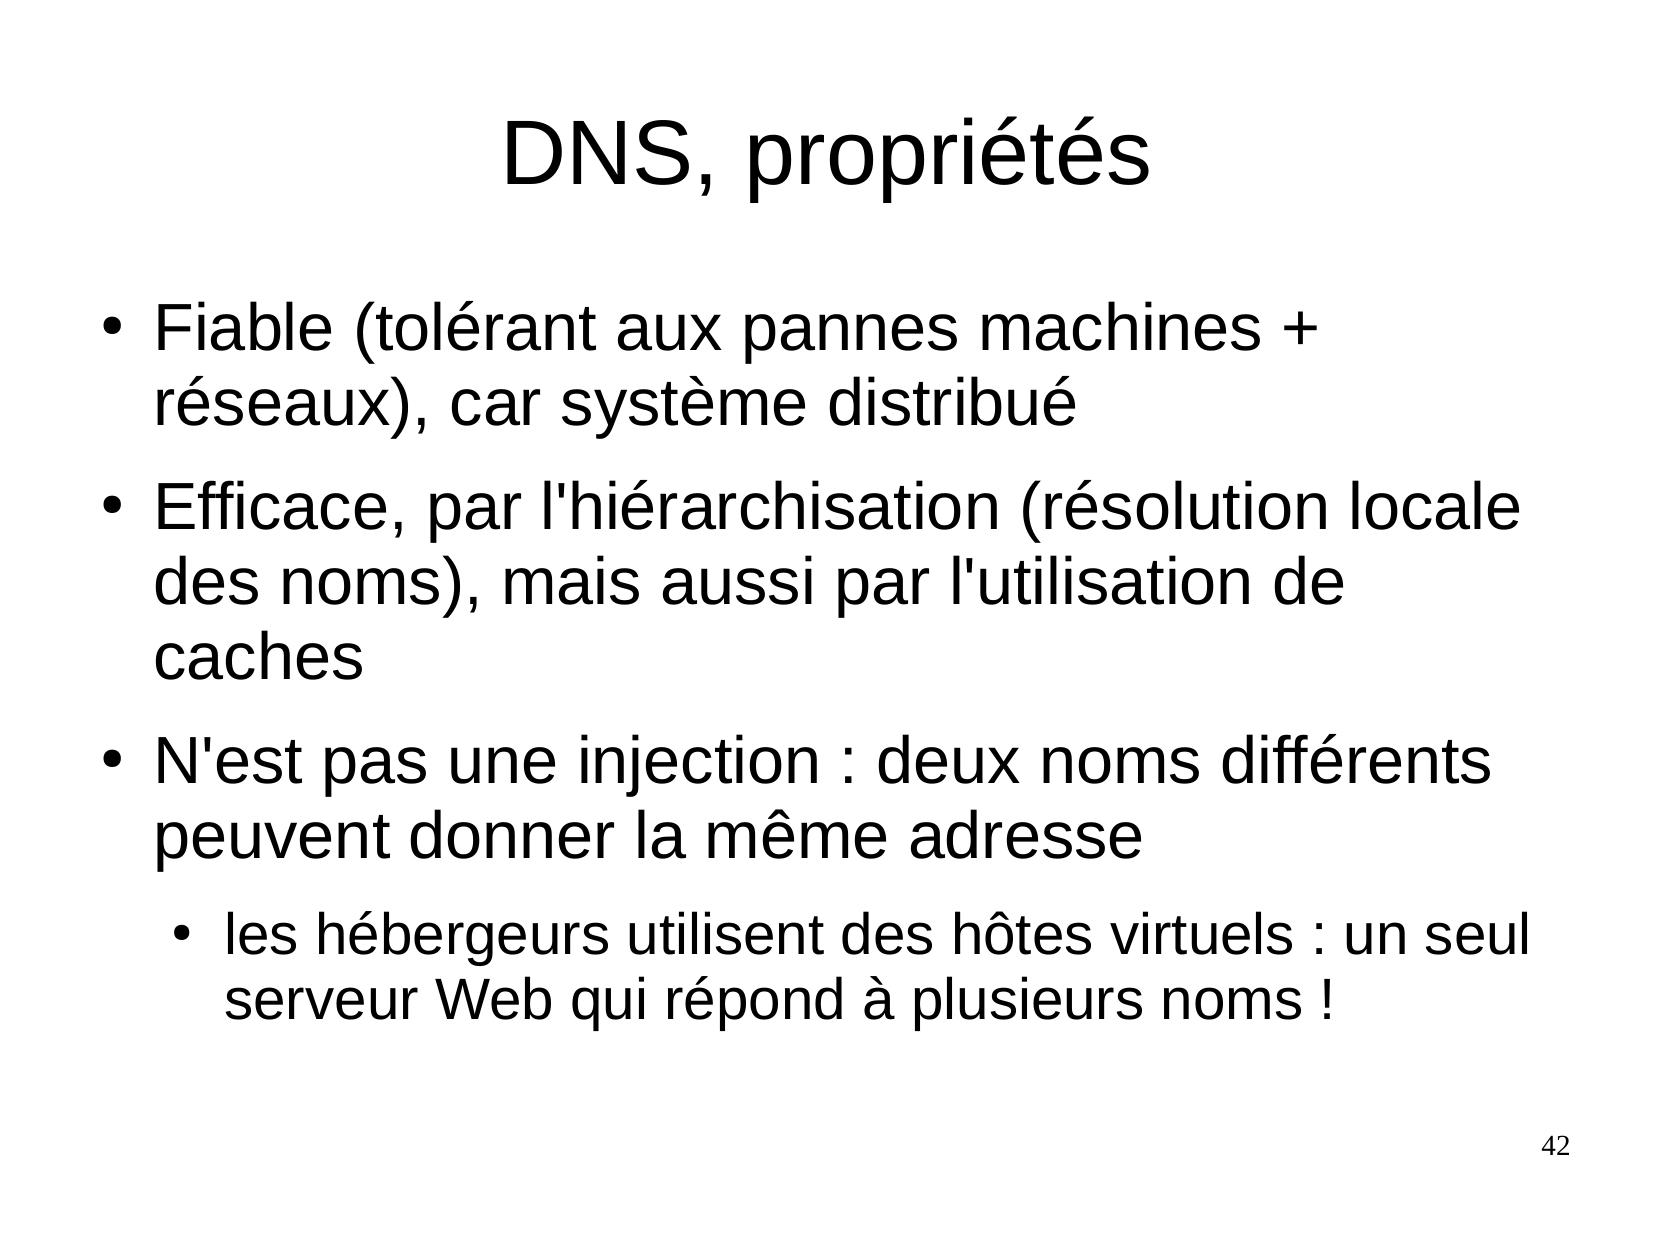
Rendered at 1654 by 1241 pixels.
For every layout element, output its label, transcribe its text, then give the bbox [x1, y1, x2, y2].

title DNS, propriétés [82, 56, 1571, 250]
list Fiable (tolérant aux pannes machines + réseaux), car système distribué Efficace, par l'hiérarchisation (résolution locale des noms), mais aussi par l'utilisation de caches N'est pas une injection : deux noms différents peuvent donner la même adresse les hébergeurs utilisent des hôtes virtuels : un seul serveur Web qui répond à plusieurs noms ! [82, 290, 1571, 1094]
